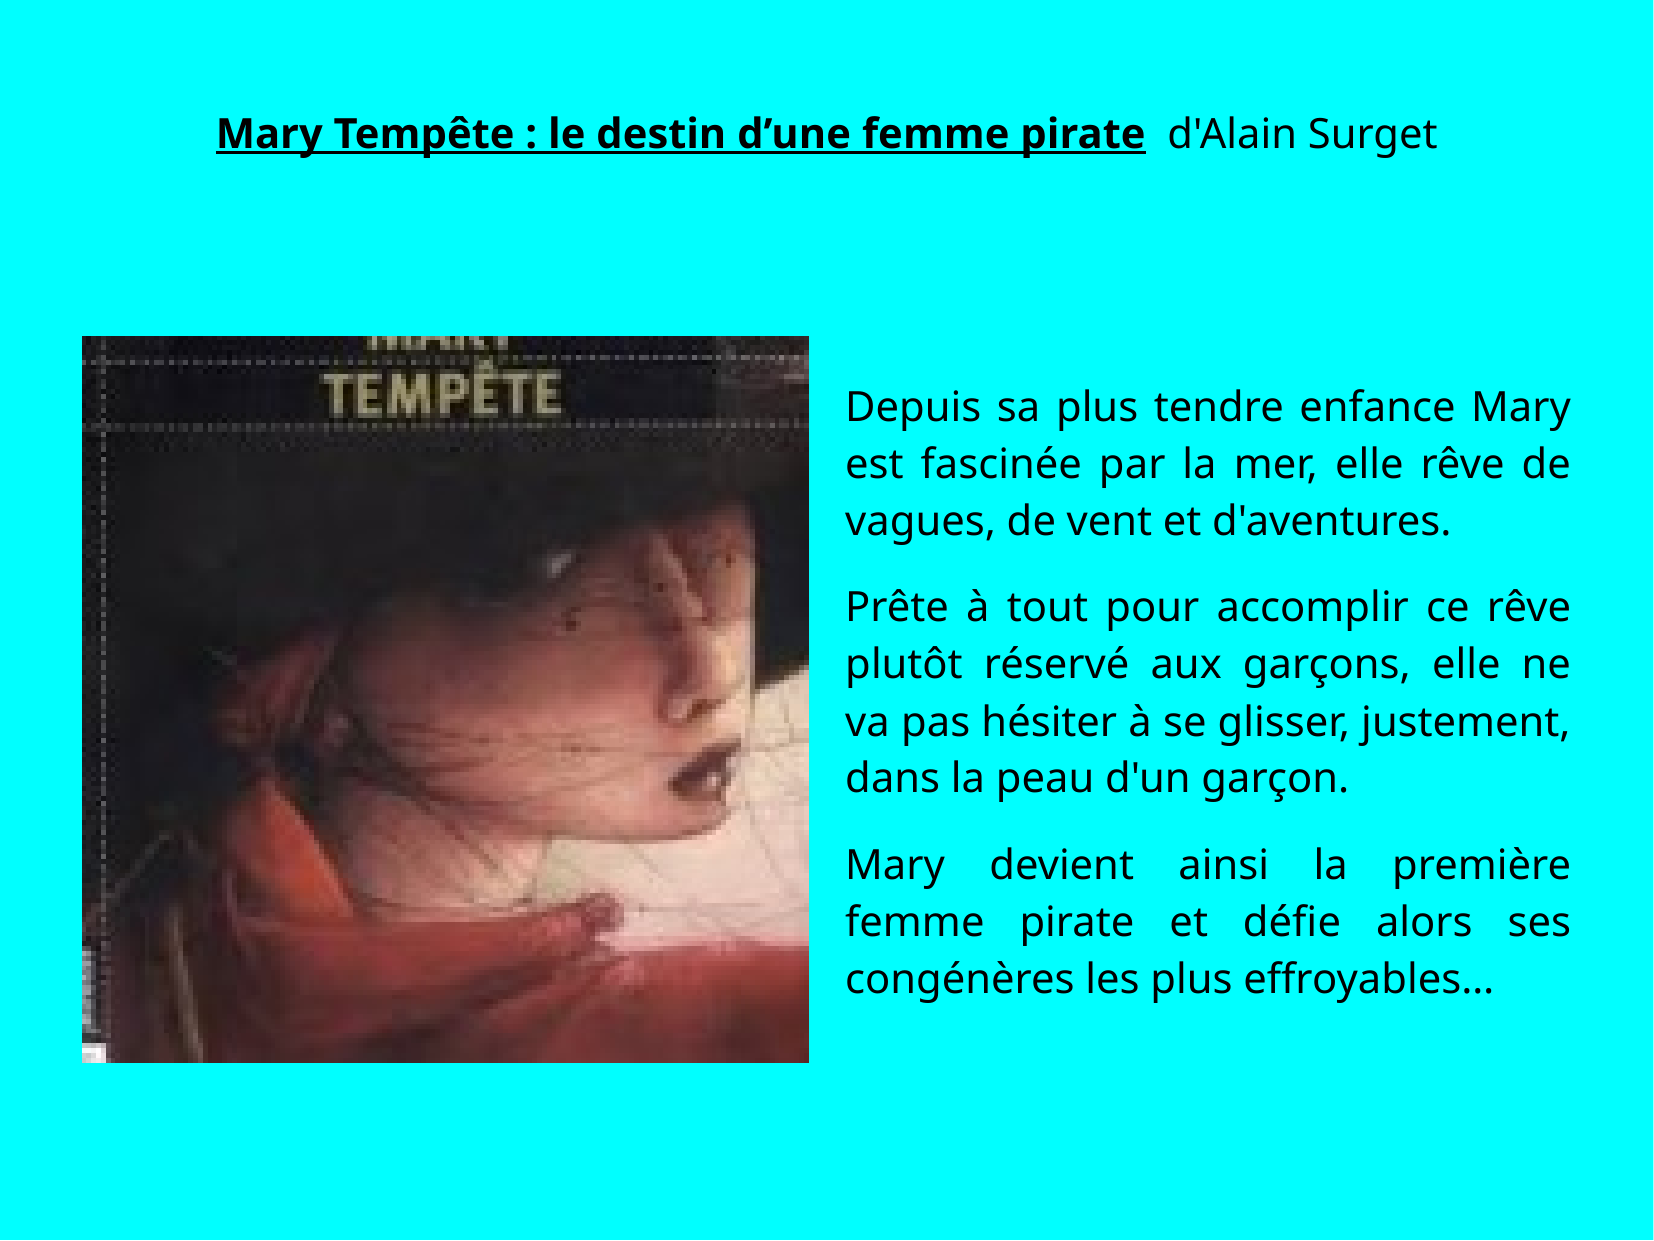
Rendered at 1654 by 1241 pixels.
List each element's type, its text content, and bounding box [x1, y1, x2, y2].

picture [82, 336, 809, 1063]
list Depuis sa plus tendre enfance Mary est fascinée par la mer, elle rêve de vagues, de vent et d'aventures. Prête à tout pour accomplir ce rêve plutôt réservé aux garçons, elle ne va pas hésiter à se glisser, justement, dans la peau d'un garçon. Mary devient ainsi la première femme pirate et défie alors ses congénères les plus effroyables… [845, 290, 1572, 1094]
title Mary Tempête : le destin d’une femme pirate d'Alain Surget [82, 56, 1571, 207]
